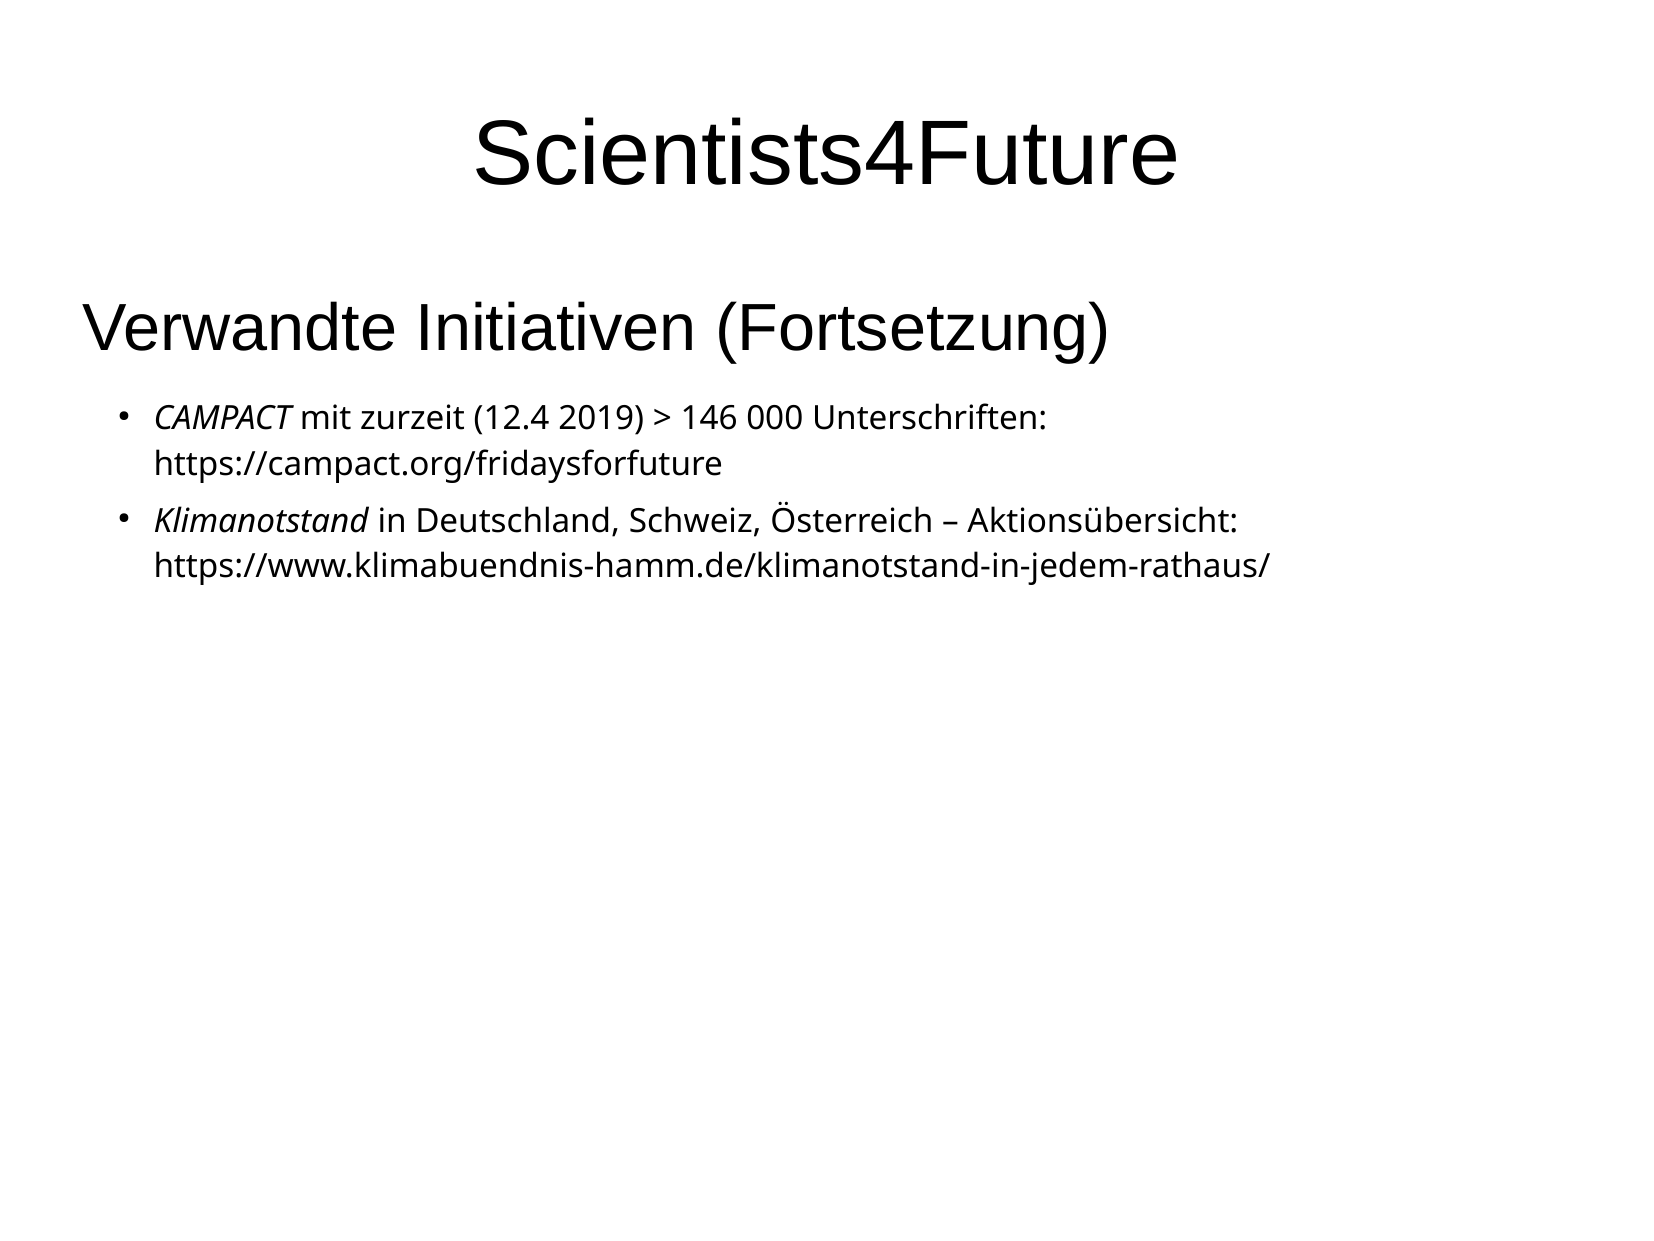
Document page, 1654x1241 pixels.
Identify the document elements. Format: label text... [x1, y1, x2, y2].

title Scientists4Future [82, 49, 1571, 257]
list Verwandte Initiativen (Fortsetzung) CAMPACT mit zurzeit (12.4 2019) > 146 000 Unterschriften: https://campact.org/fridaysforfuture Klimanotstand in Deutschland, Schweiz, Österreich – Aktionsübersicht:https://www.klimabuendnis-hamm.de/klimanotstand-in-jedem-rathaus/ [82, 290, 1571, 1109]
